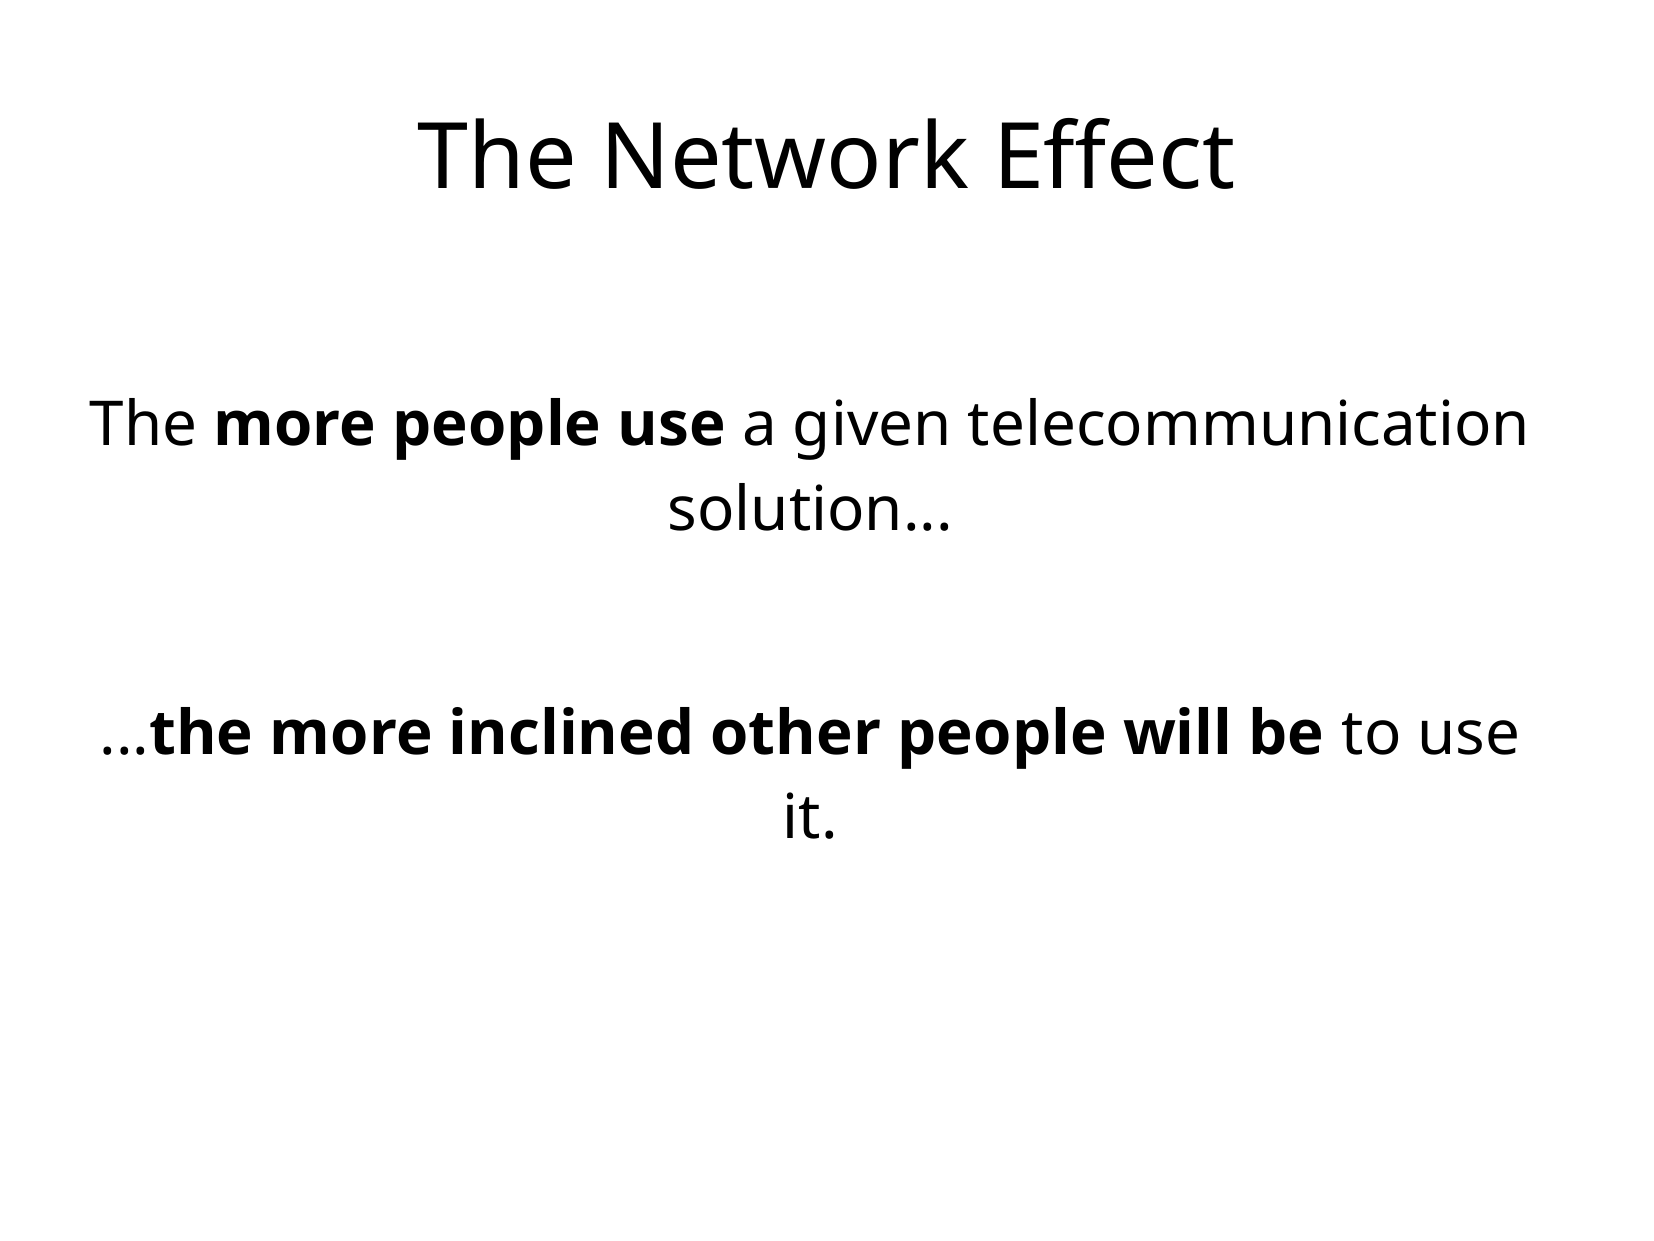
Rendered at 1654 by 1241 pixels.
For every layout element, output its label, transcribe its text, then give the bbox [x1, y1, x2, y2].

list The more people use a given telecommunication solution... ...the more inclined other people will be to use it. [82, 379, 1538, 861]
title The Network Effect [82, 49, 1571, 257]
